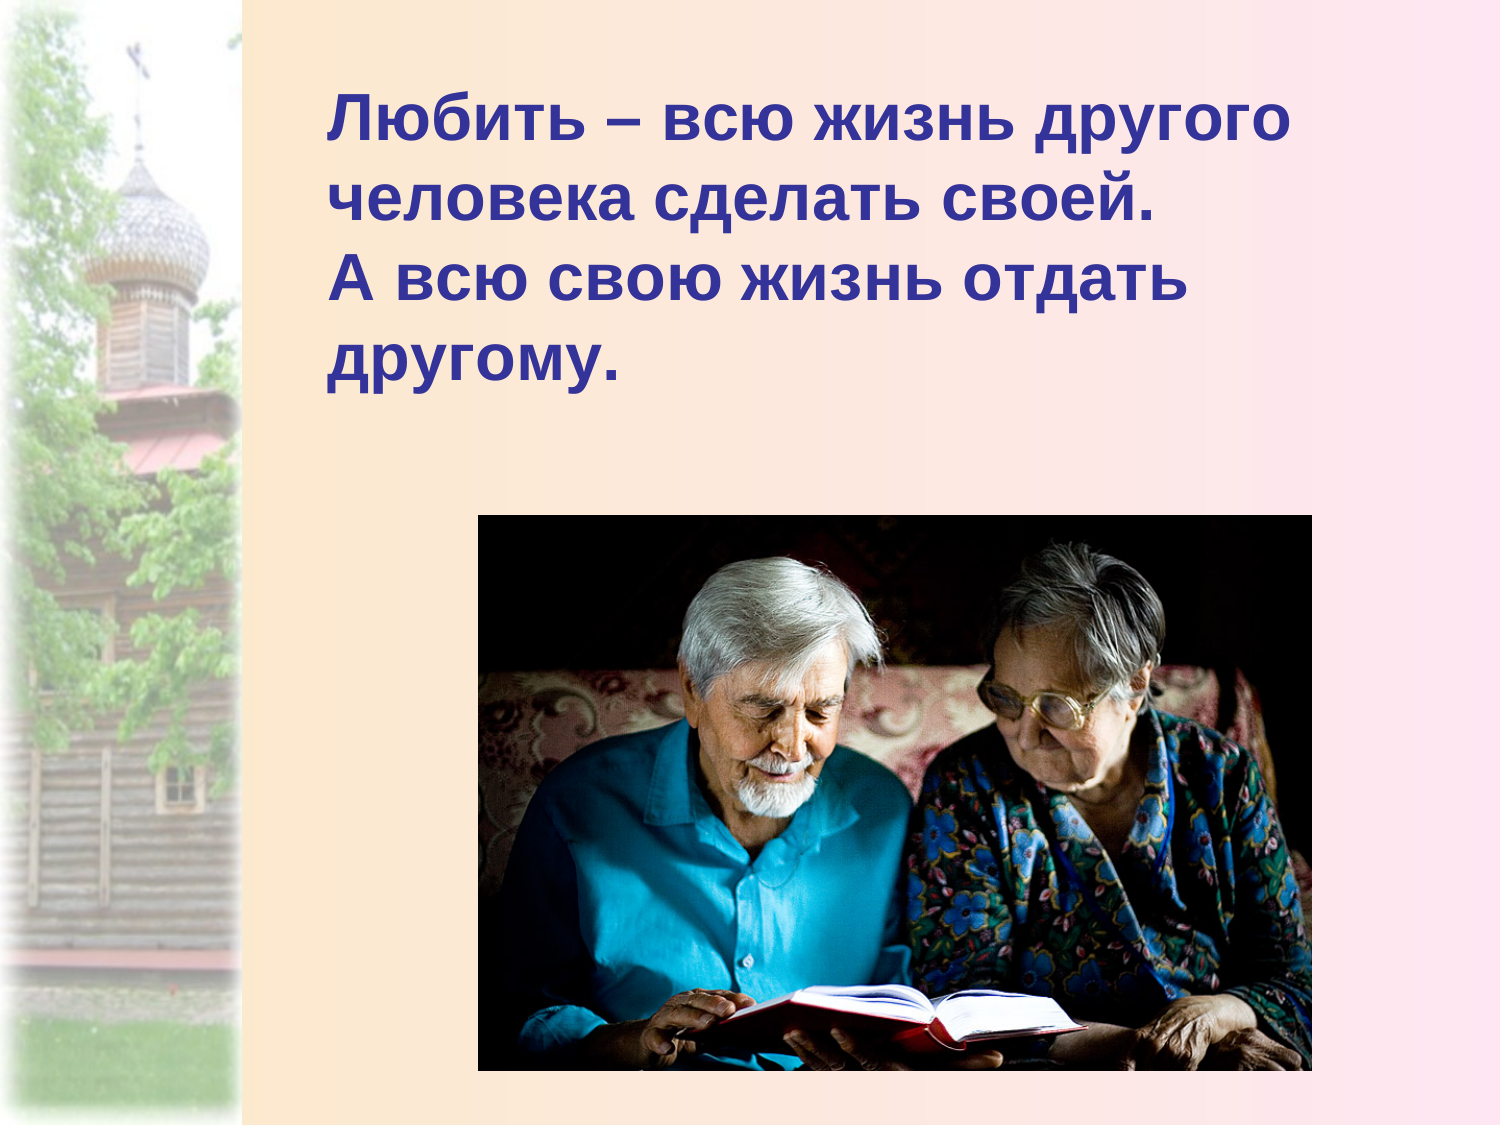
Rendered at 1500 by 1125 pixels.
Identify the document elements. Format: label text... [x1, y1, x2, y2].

picture [0, 0, 242, 1125]
text_box Любить – всю жизнь другого человека сделать своей. А всю свою жизнь отдать другому. [312, 66, 1447, 402]
picture [478, 515, 1312, 1071]
